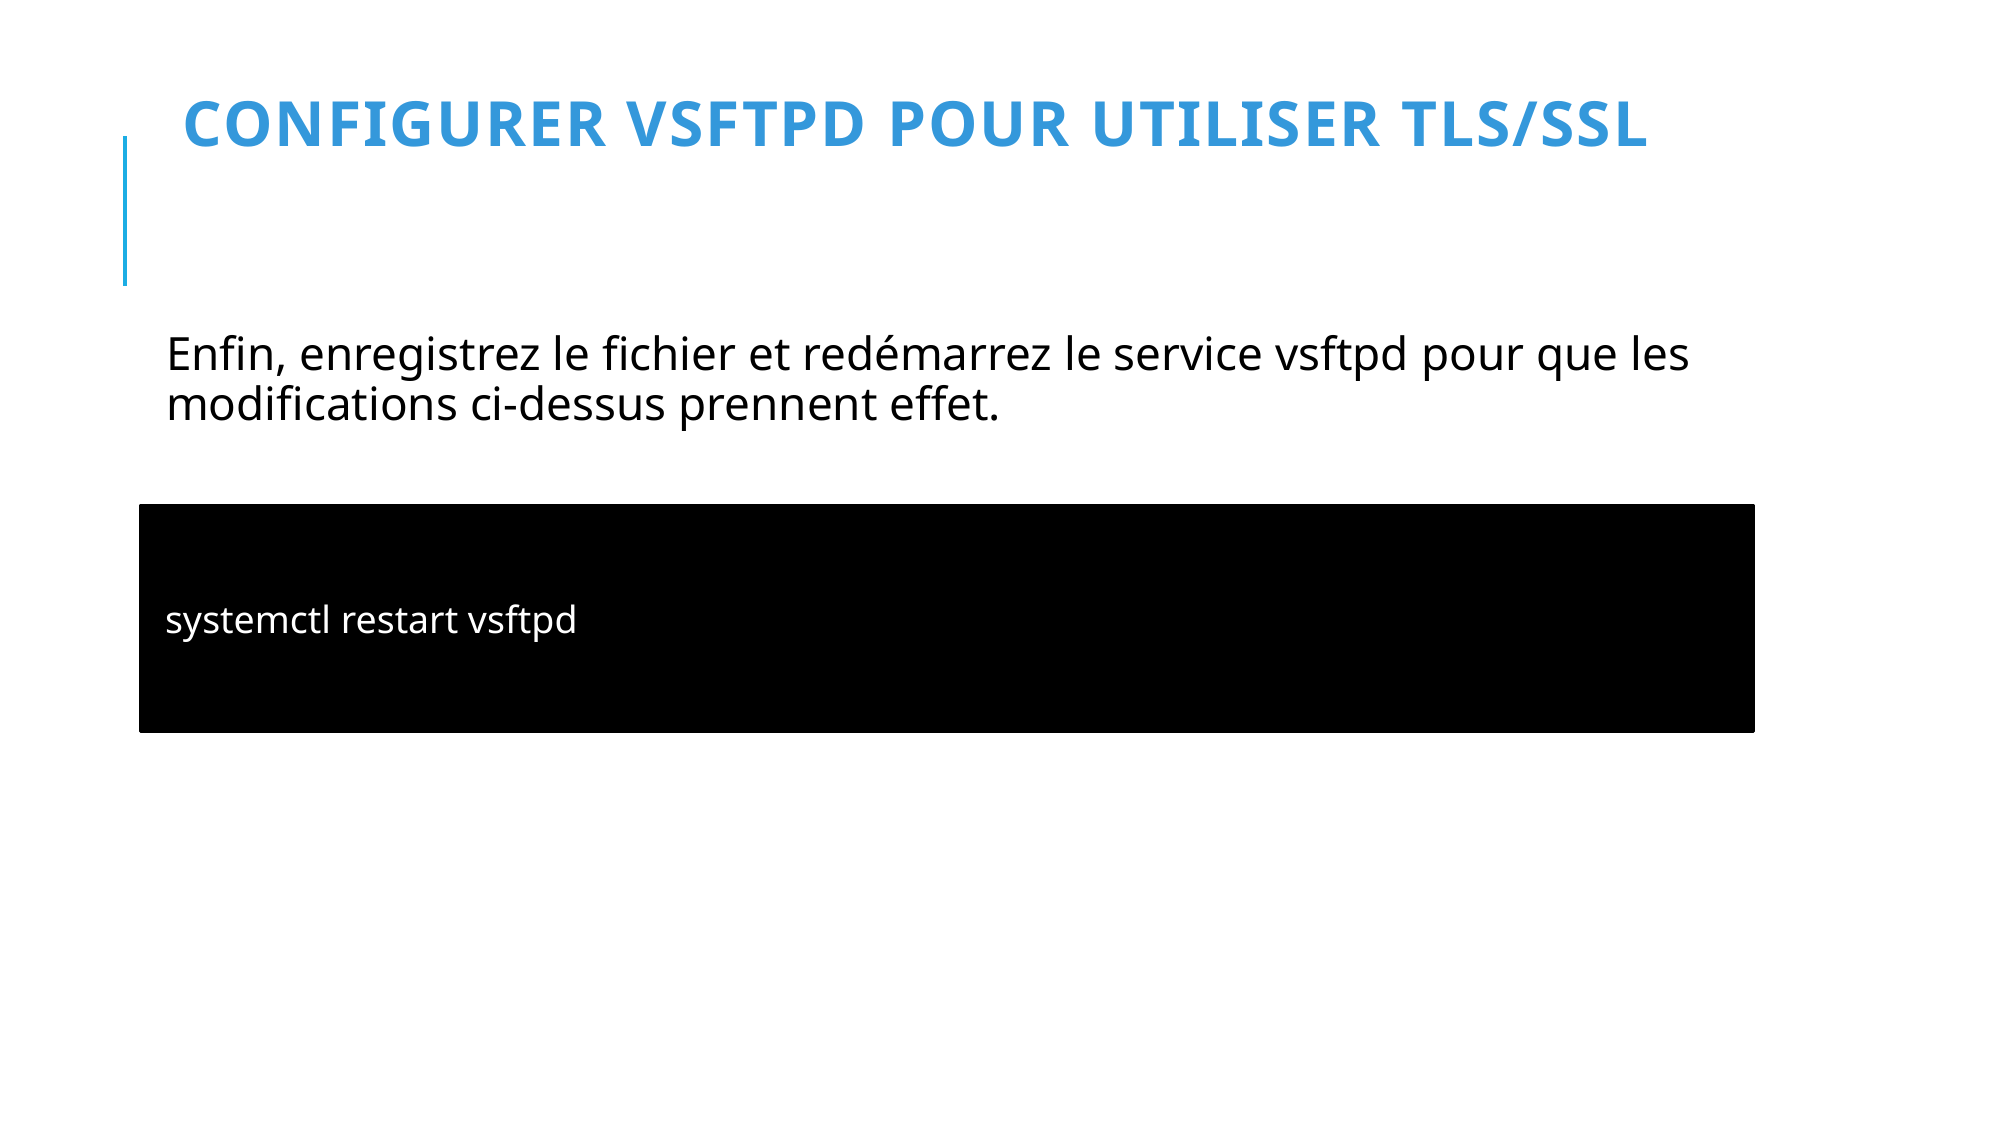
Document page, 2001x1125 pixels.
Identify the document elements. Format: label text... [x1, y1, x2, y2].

title Configurer VSftpd pour utiliser TLS/ssl [168, 90, 1763, 337]
list Enfin, enregistrez le fichier et redémarrez le service vsftpd pour que les modifications ci-dessus prennent effet. [158, 243, 1754, 1125]
text_box systemctl restart vsftpd [140, 505, 1753, 732]
